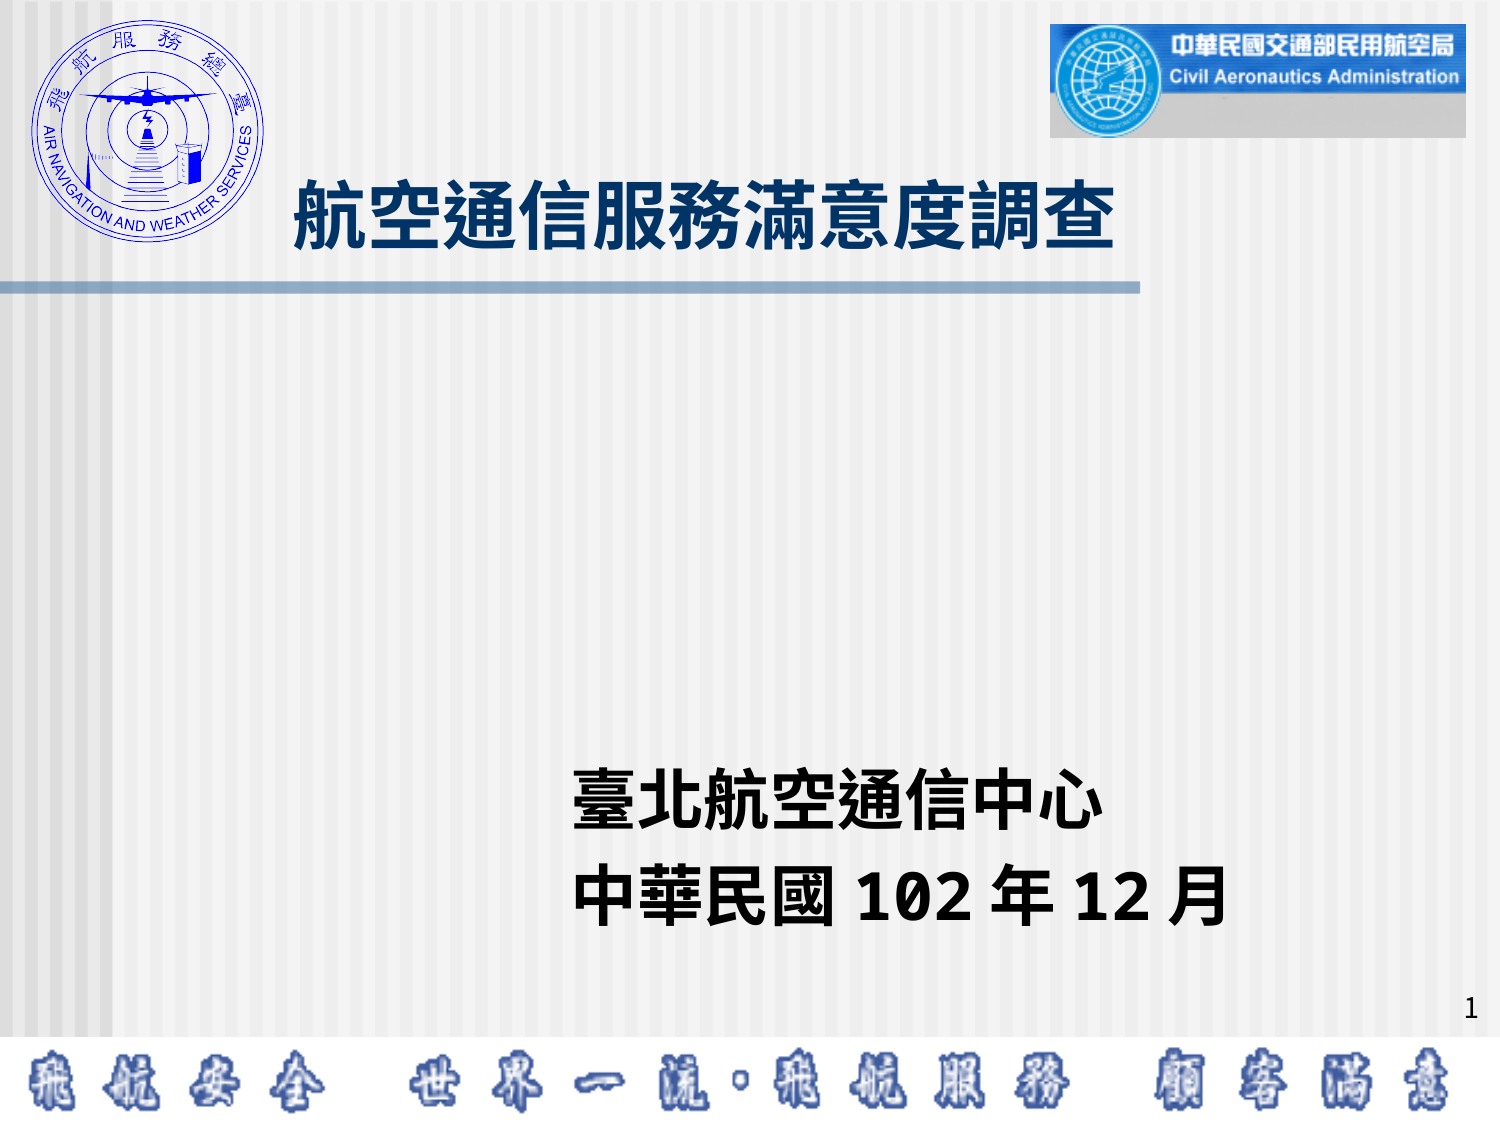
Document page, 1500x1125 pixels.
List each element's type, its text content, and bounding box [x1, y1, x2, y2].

title 航空通信服務滿意度調查 [277, 160, 1400, 267]
text_box <編號> [1181, 964, 1495, 1040]
list 臺北航空通信中心 中華民國102年12月 [137, 749, 1468, 1000]
